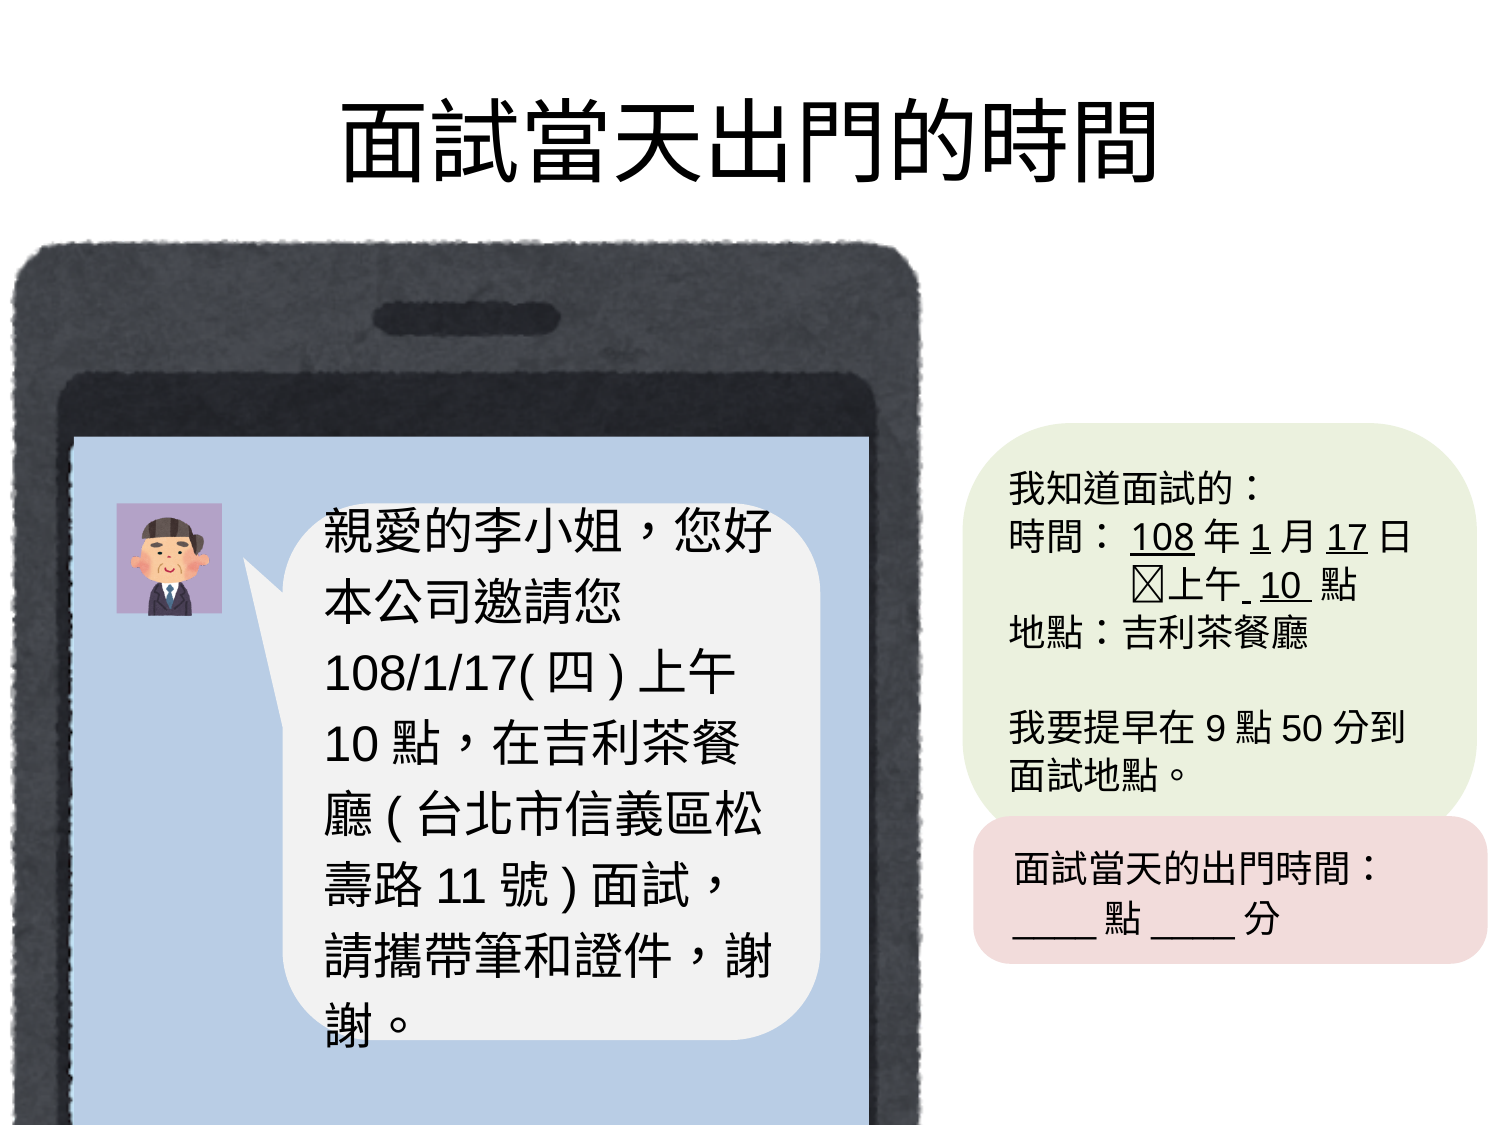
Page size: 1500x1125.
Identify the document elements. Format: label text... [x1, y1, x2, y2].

text_box 我知道面試的： 時間：108年1月17日 上午 10 點 地點：吉利茶餐廳 我要提早在9點50分到面試地點。 [962, 423, 1477, 819]
picture [126, 515, 212, 620]
text_box 親愛的李小姐，您好 本公司邀請您108/1/17(四)上午10點，在吉利茶餐廳(台北市信義區松壽路11號)面試，請攜帶筆和證件，謝謝。 [243, 503, 821, 1041]
picture [0, 213, 942, 1125]
text_box [73, 436, 869, 1125]
text_box 面試當天的出門時間： ____點____分 [973, 816, 1488, 964]
title 面試當天出門的時間 [75, 45, 1425, 233]
